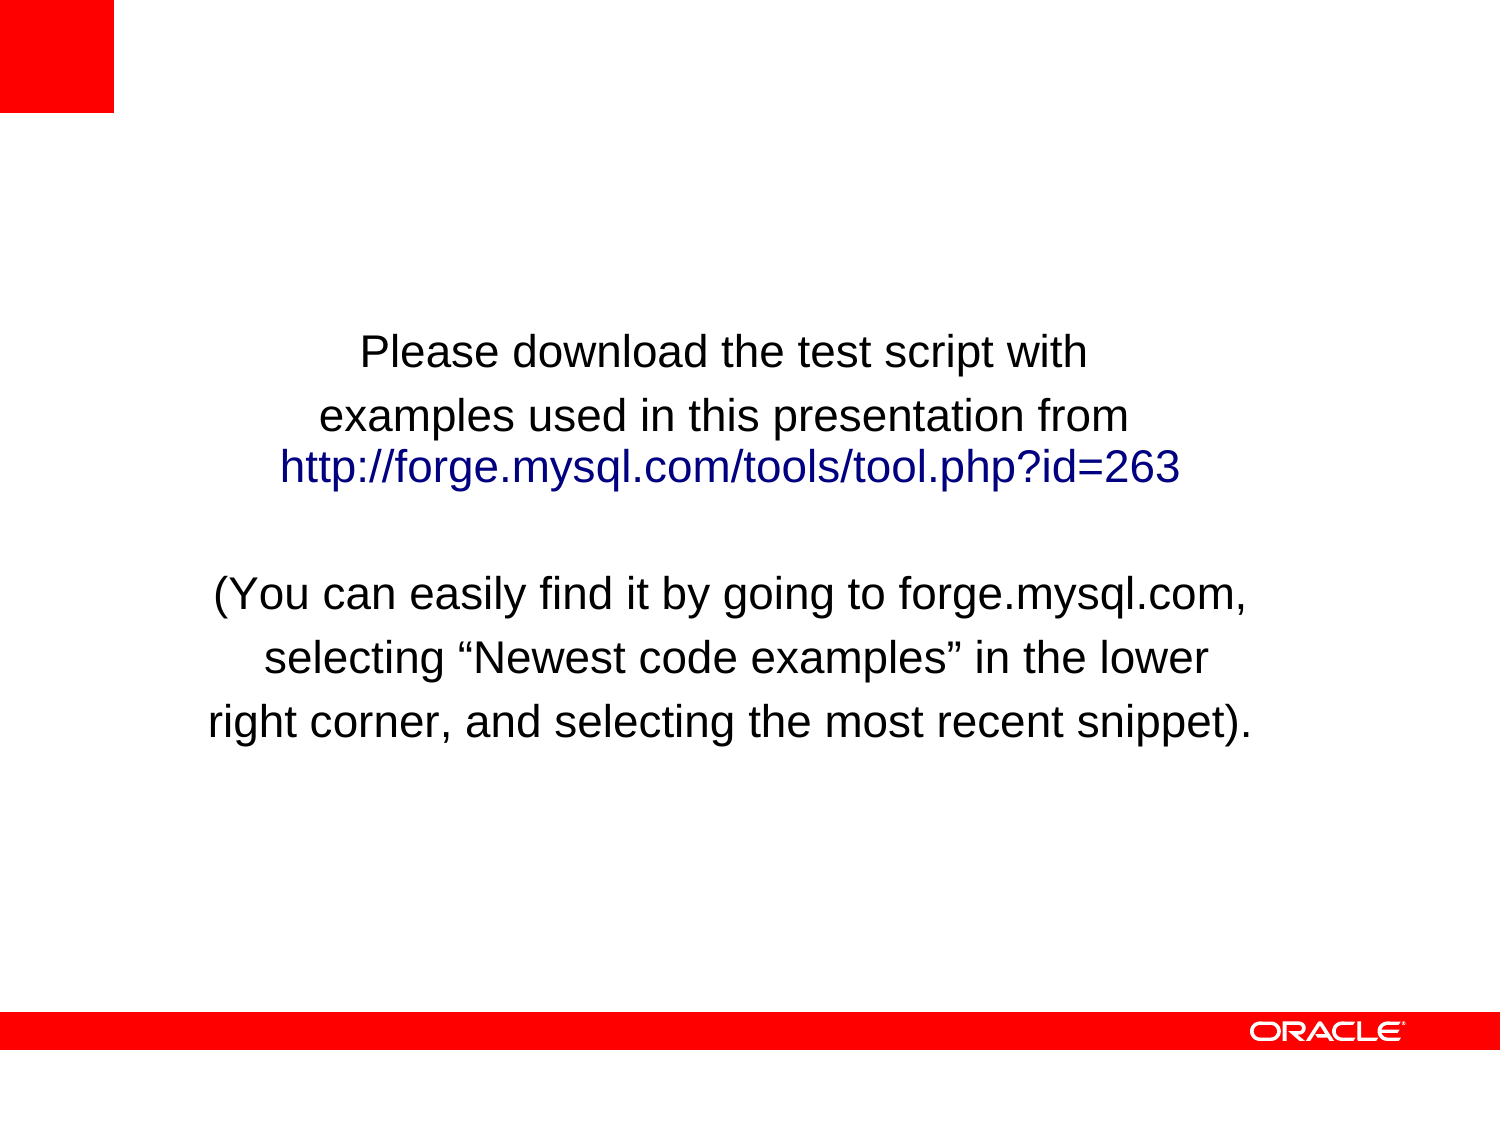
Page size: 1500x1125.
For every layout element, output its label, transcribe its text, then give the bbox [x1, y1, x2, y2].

list Please download the test script with examples used in this presentation from http://forge.mysql.com/tools/tool.php?id=263 (You can easily find it by going to forge.mysql.com, selecting “Newest code examples” in the lower right corner, and selecting the most recent snippet). [112, 262, 1349, 1005]
picture [0, 1012, 1500, 1050]
picture [0, 0, 114, 113]
